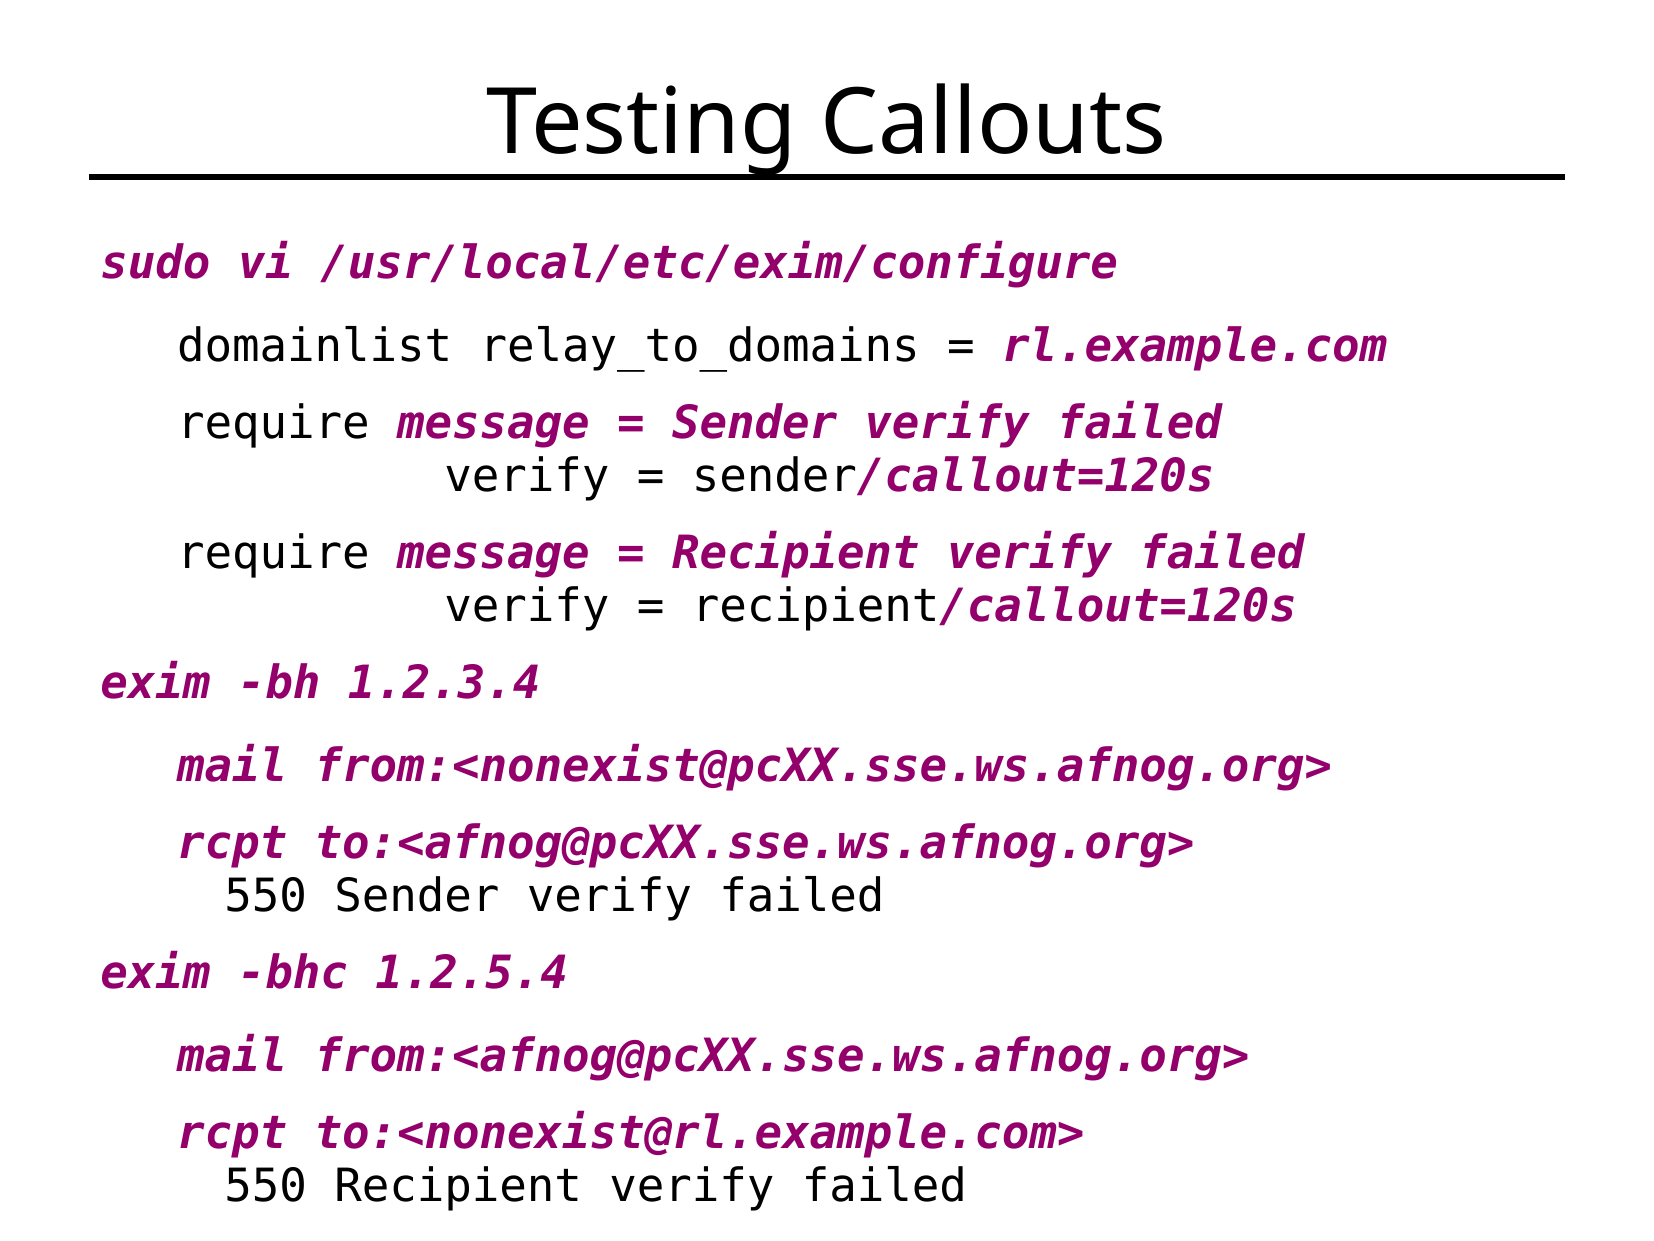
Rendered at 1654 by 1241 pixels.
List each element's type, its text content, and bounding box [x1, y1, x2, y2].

title Testing Callouts [82, 36, 1571, 200]
list sudo vi /usr/local/etc/exim/configure domainlist relay_to_domains = rl.example.com require message = Sender verify failed verify = sender/callout=120s require message = Recipient verify failed verify = recipient/callout=120s exim -bh 1.2.3.4 mail from:<nonexist@pcXX.sse.ws.afnog.org> rcpt to:<afnog@pcXX.sse.ws.afnog.org> 550 Sender verify failed exim -bhc 1.2.5.4 mail from:<afnog@pcXX.sse.ws.afnog.org> rcpt to:<nonexist@rl.example.com> 550 Recipient verify failed [82, 236, 1571, 1213]
